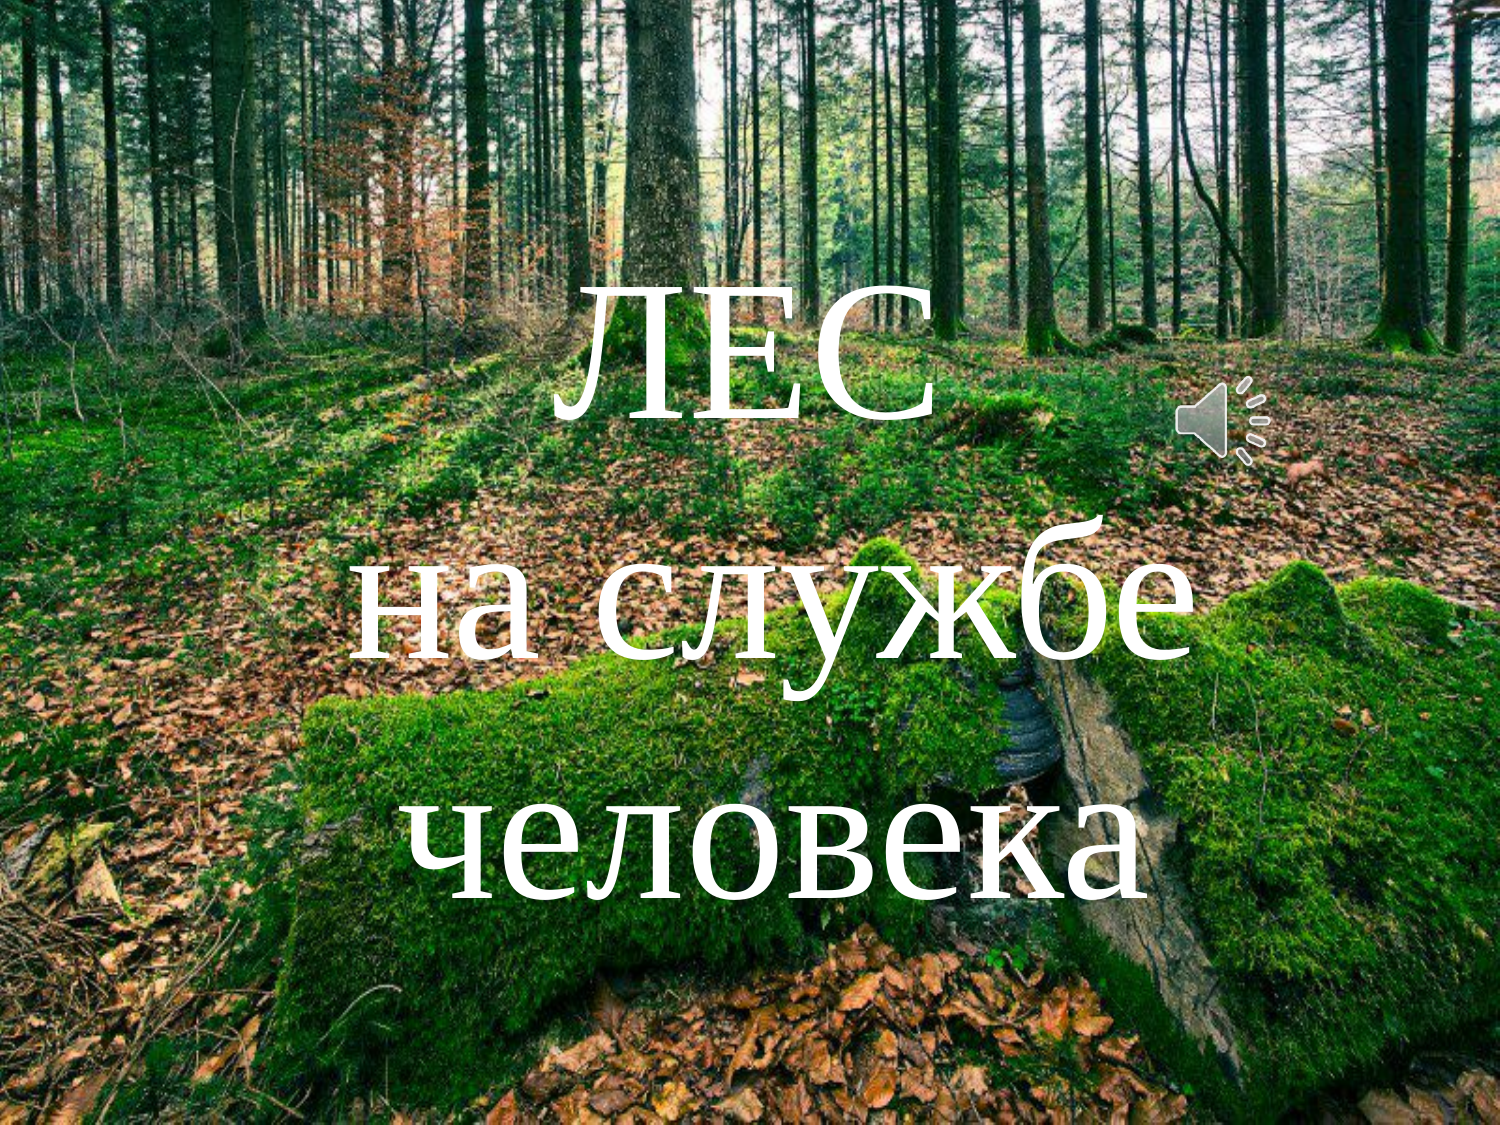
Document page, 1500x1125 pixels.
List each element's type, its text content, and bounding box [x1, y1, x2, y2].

picture [0, 0, 1500, 1125]
text_box ЛЕС на службе человека [117, 210, 1430, 946]
